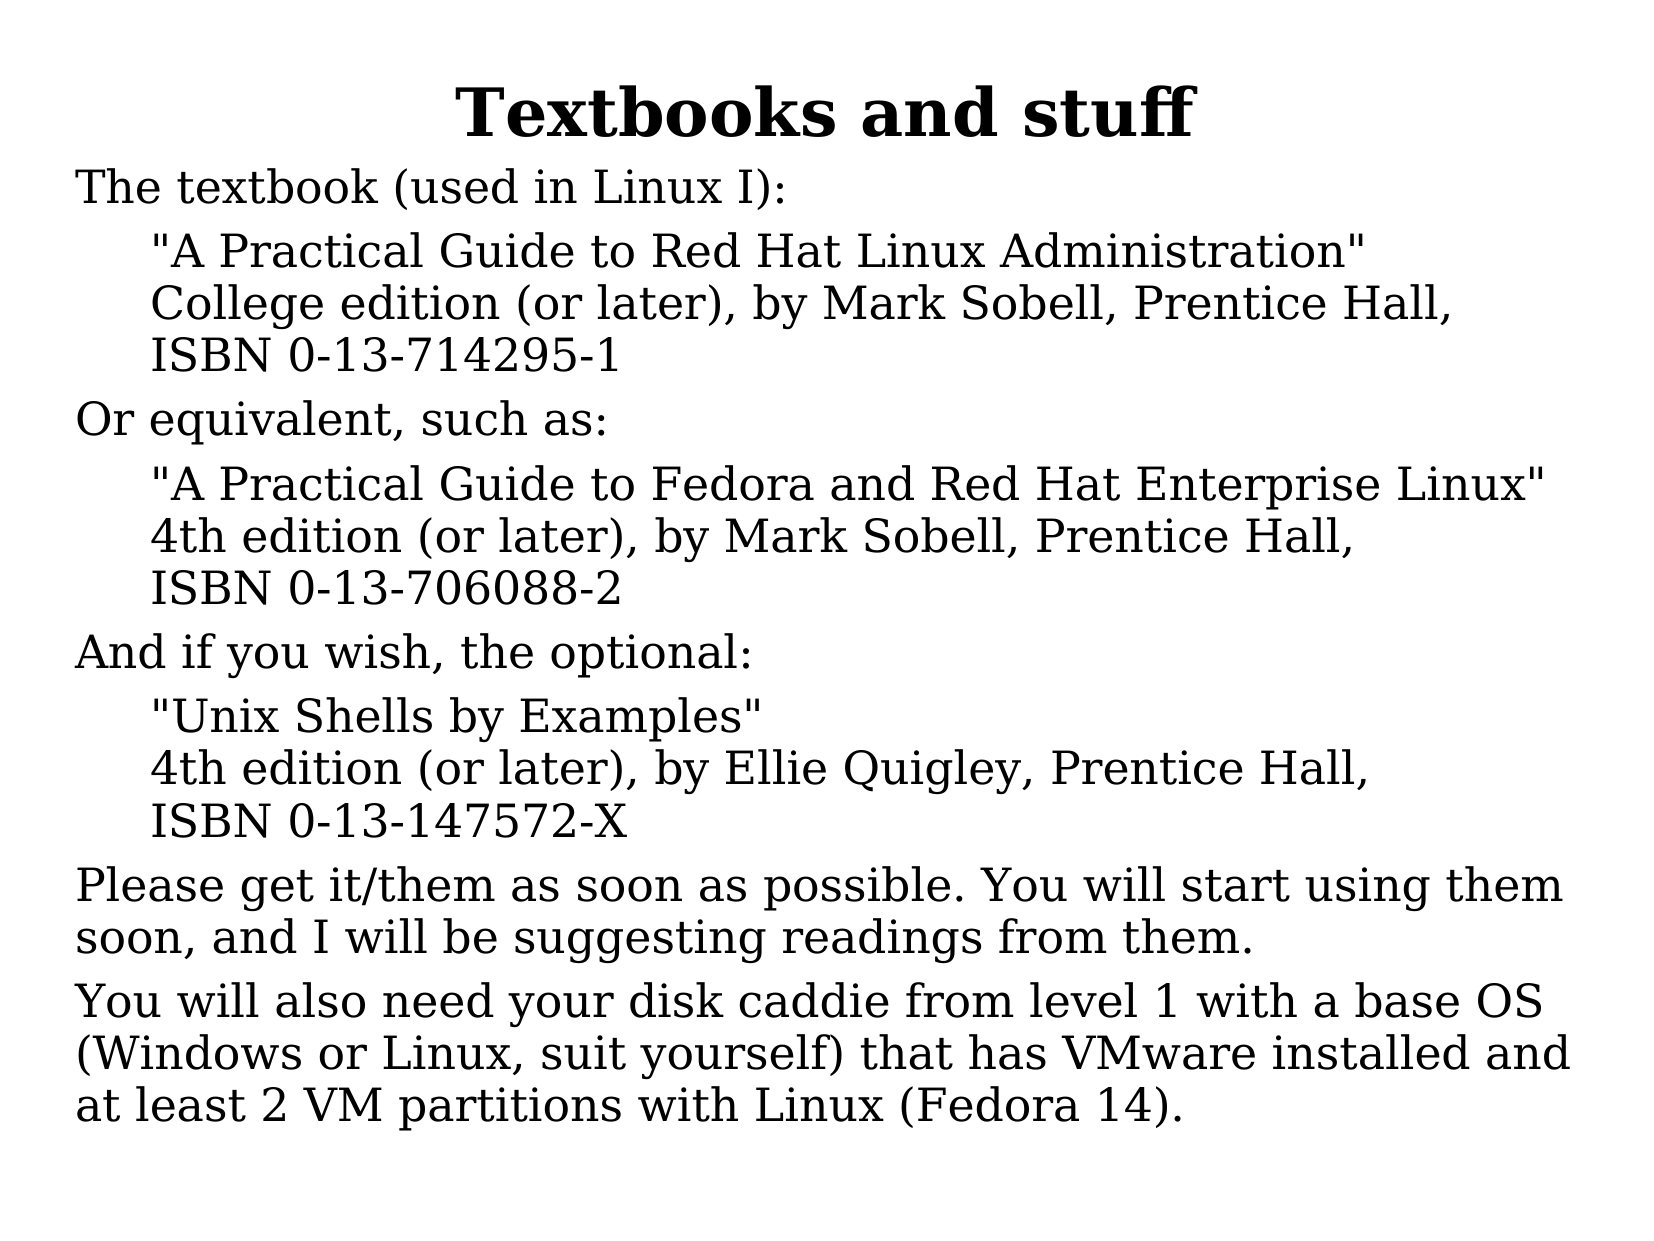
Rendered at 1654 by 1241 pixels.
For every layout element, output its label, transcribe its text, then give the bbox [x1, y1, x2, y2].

text_box Textbooks and stuff The textbook (used in Linux I): "A Practical Guide to Red Hat Linux Administration" College edition (or later), by Mark Sobell, Prentice Hall, ISBN 0-13-714295-1 Or equivalent, such as: "A Practical Guide to Fedora and Red Hat Enterprise Linux" 4th edition (or later), by Mark Sobell, Prentice Hall, ISBN 0-13-706088-2 And if you wish, the optional: "Unix Shells by Examples" 4th edition (or later), by Ellie Quigley, Prentice Hall, ISBN 0-13-147572-X Please get it/them as soon as possible. You will start using them soon, and I will be suggesting readings from them. You will also need your disk caddie from level 1 with a base OS (Windows or Linux, suit yourself) that has VMware installed and at least 2 VM partitions with Linux (Fedora 14). [75, 67, 1576, 1133]
